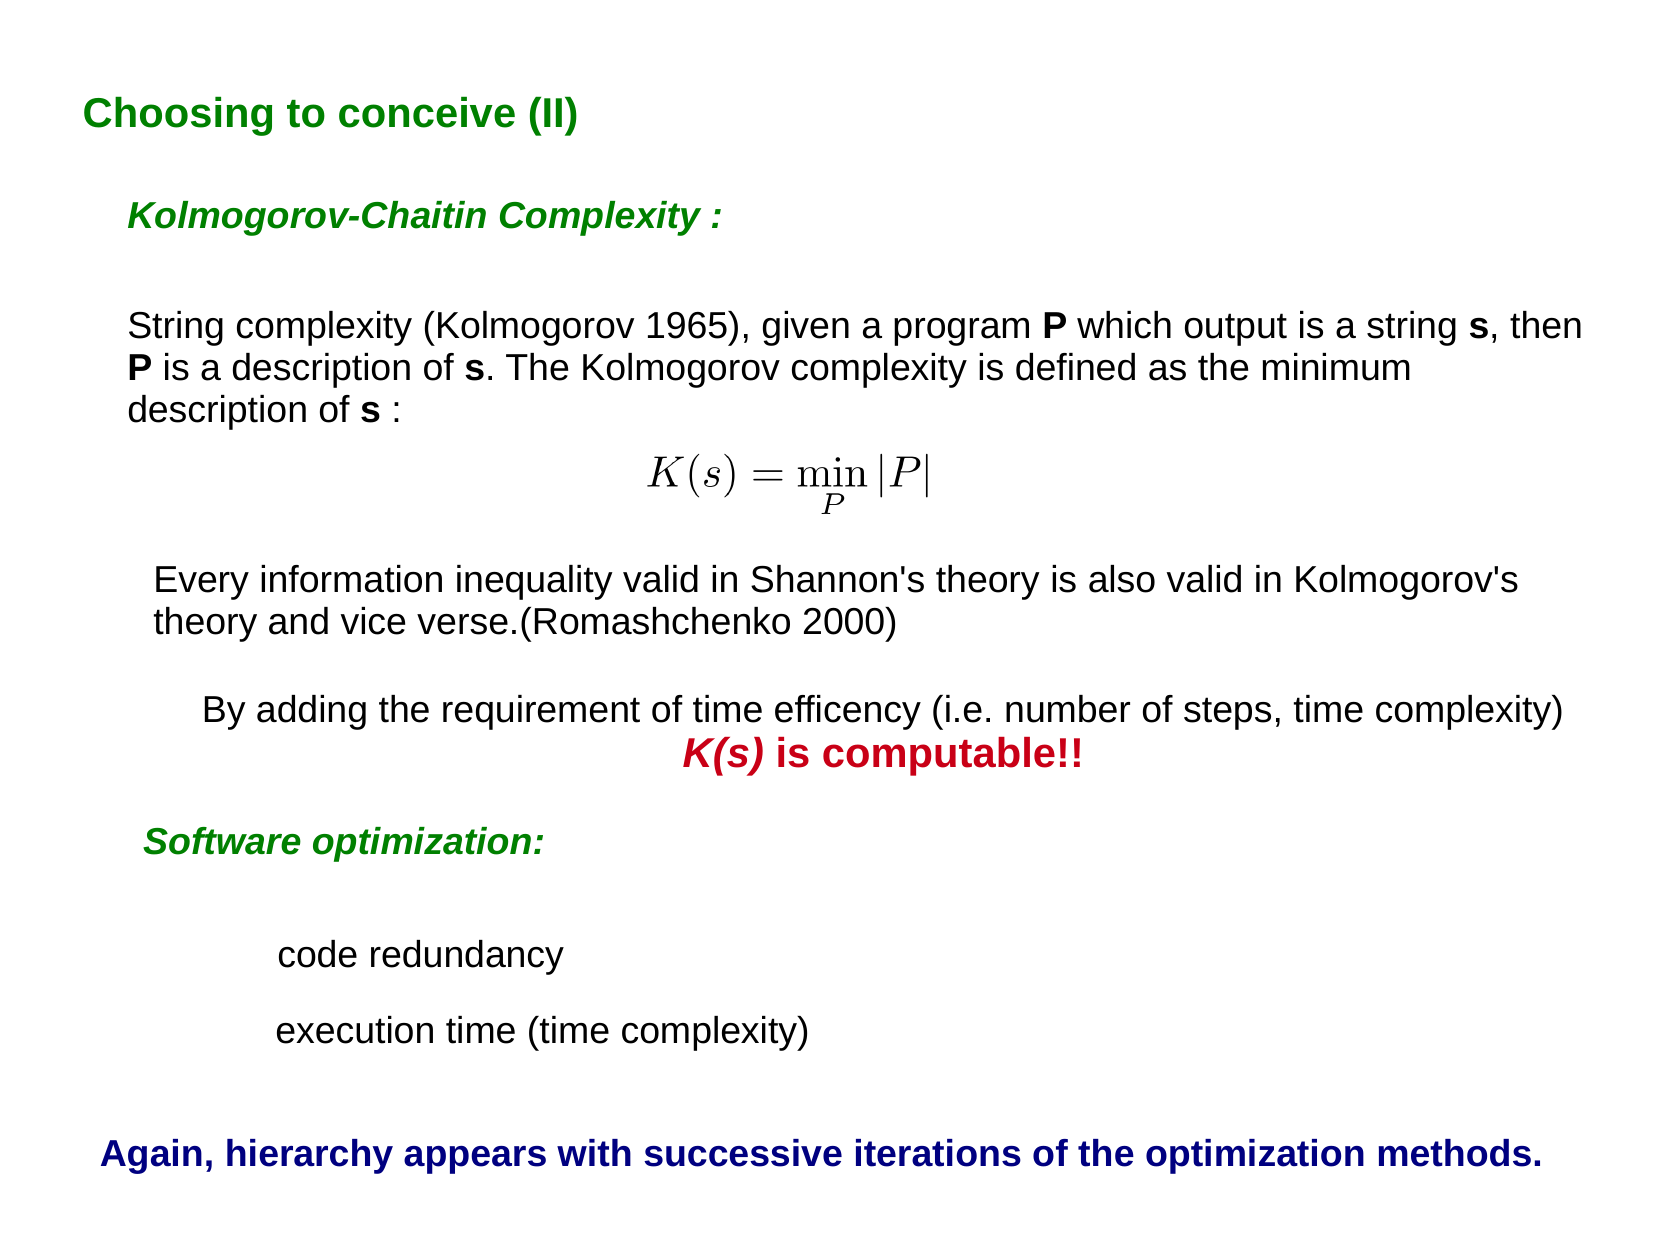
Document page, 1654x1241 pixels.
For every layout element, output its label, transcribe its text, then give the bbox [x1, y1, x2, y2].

text_box code redundancy [262, 925, 579, 993]
text_box Software optimization: [128, 813, 563, 871]
text_box Again, hierarchy appears with successive iterations of the optimization methods. [85, 1125, 1560, 1182]
text_box execution time (time complexity) [260, 1002, 826, 1060]
picture [647, 453, 928, 514]
text_box By adding the requirement of time efficency (i.e. number of steps, time complexity) K(s) is computable!! [187, 680, 1580, 784]
text_box Kolmogorov-Chaitin Complexity : [112, 187, 739, 245]
text_box Every information inequality valid in Shannon's theory is also valid in Kolmogorov's theory and vice verse.(Romashchenko 2000) [138, 550, 1613, 650]
text_box String complexity (Kolmogorov 1965), given a program P which output is a string s, then P is a description of s. The Kolmogorov complexity is defined as the minimum description of s : [112, 297, 1613, 439]
title Choosing to conceive (II) [82, 0, 1571, 226]
